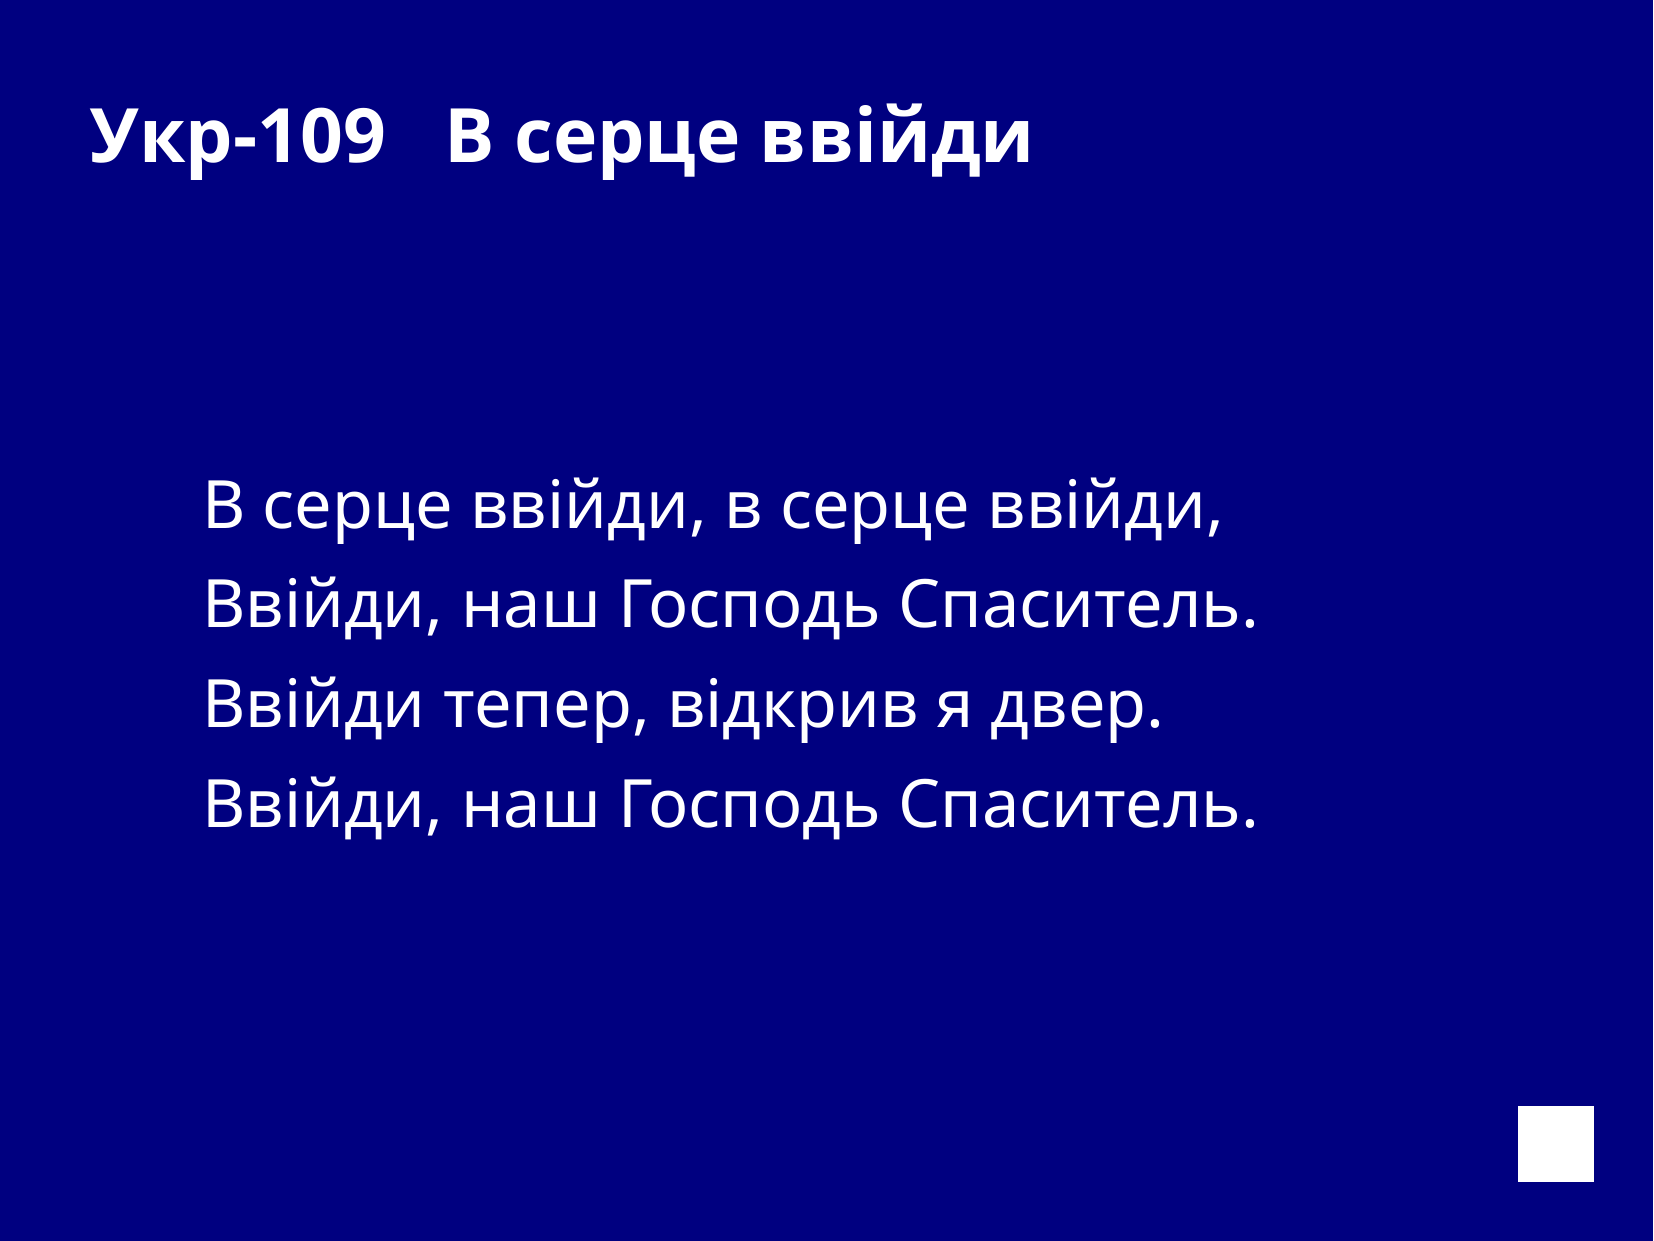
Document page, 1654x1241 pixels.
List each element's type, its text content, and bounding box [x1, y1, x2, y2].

text_box В серце ввійди, в серце ввійди, Ввійди, наш Господь Спаситель. Ввійди тепер, відкрив я двер. Ввійди, наш Господь Спаситель. [75, 188, 1576, 1163]
text_box [1518, 1106, 1594, 1182]
text_box Укр-109 В серце ввійди [75, 75, 1576, 188]
